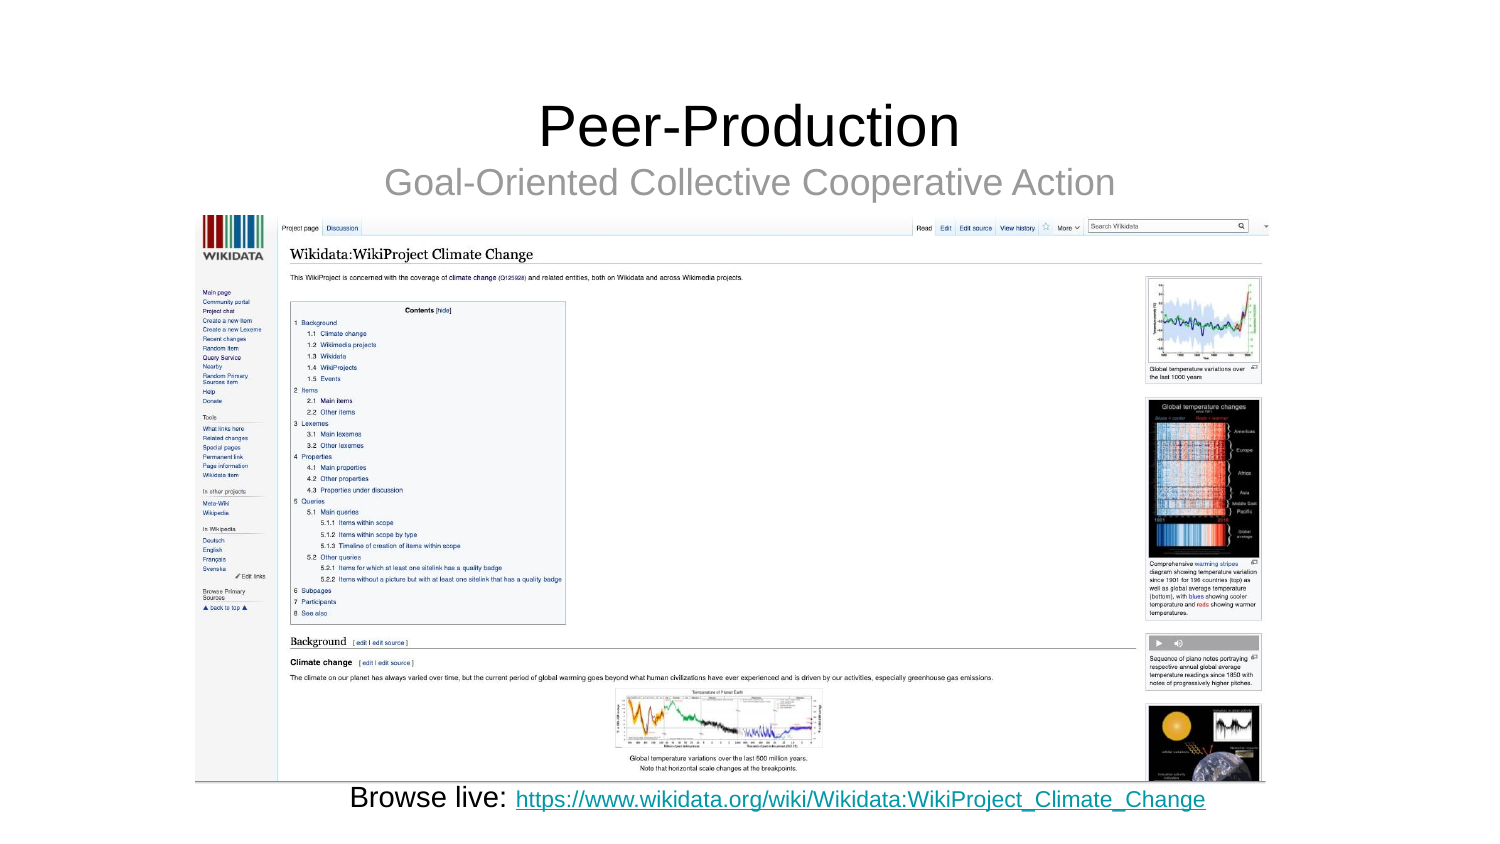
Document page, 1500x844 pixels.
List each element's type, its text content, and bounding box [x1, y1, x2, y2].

title Peer-Production Goal-Oriented Collective Cooperative Action [51, 72, 1449, 250]
text_box Browse live: https://www.wikidata.org/wiki/Wikidata:WikiProject_Climate_Change [334, 767, 1312, 794]
picture [195, 215, 1269, 781]
